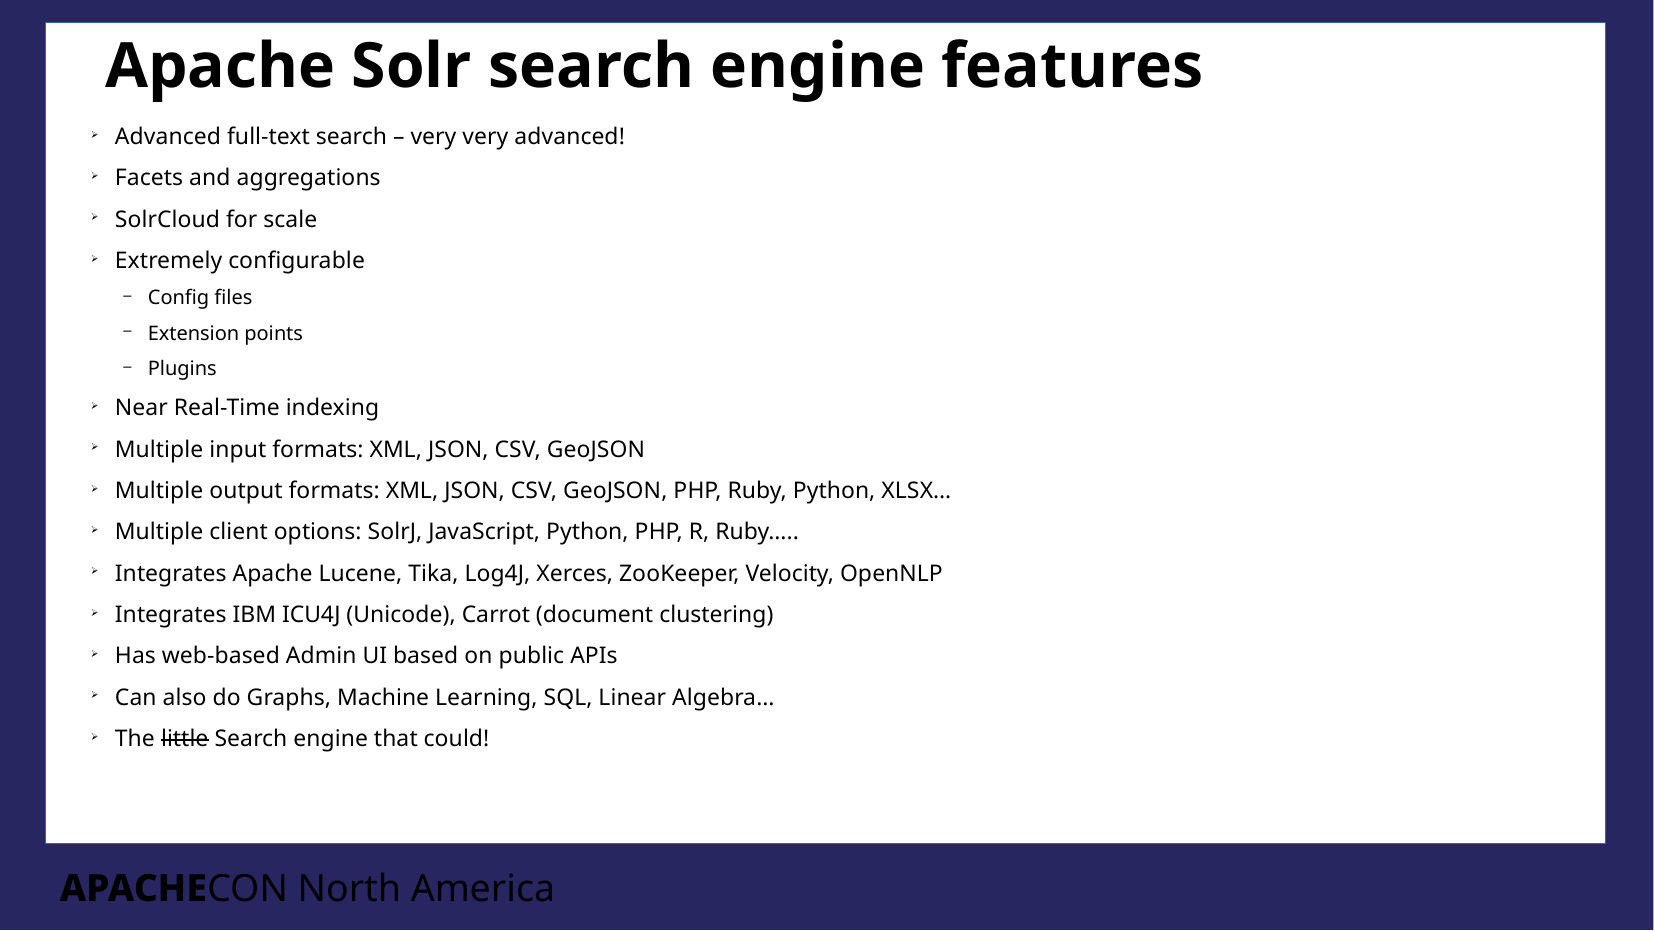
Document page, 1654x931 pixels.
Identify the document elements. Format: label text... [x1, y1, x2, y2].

title Apache Solr search engine features [105, 25, 1546, 102]
list Advanced full-text search – very very advanced! Facets and aggregations SolrCloud for scale Extremely configurable Config files Extension points Plugins Near Real-Time indexing Multiple input formats: XML, JSON, CSV, GeoJSON Multiple output formats: XML, JSON, CSV, GeoJSON, PHP, Ruby, Python, XLSX… Multiple client options: SolrJ, JavaScript, Python, PHP, R, Ruby….. Integrates Apache Lucene, Tika, Log4J, Xerces, ZooKeeper, Velocity, OpenNLP Integrates IBM ICU4J (Unicode), Carrot (document clustering) Has web-based Admin UI based on public APIs Can also do Graphs, Machine Learning, SQL, Linear Algebra… The little Search engine that could! [82, 120, 1571, 757]
